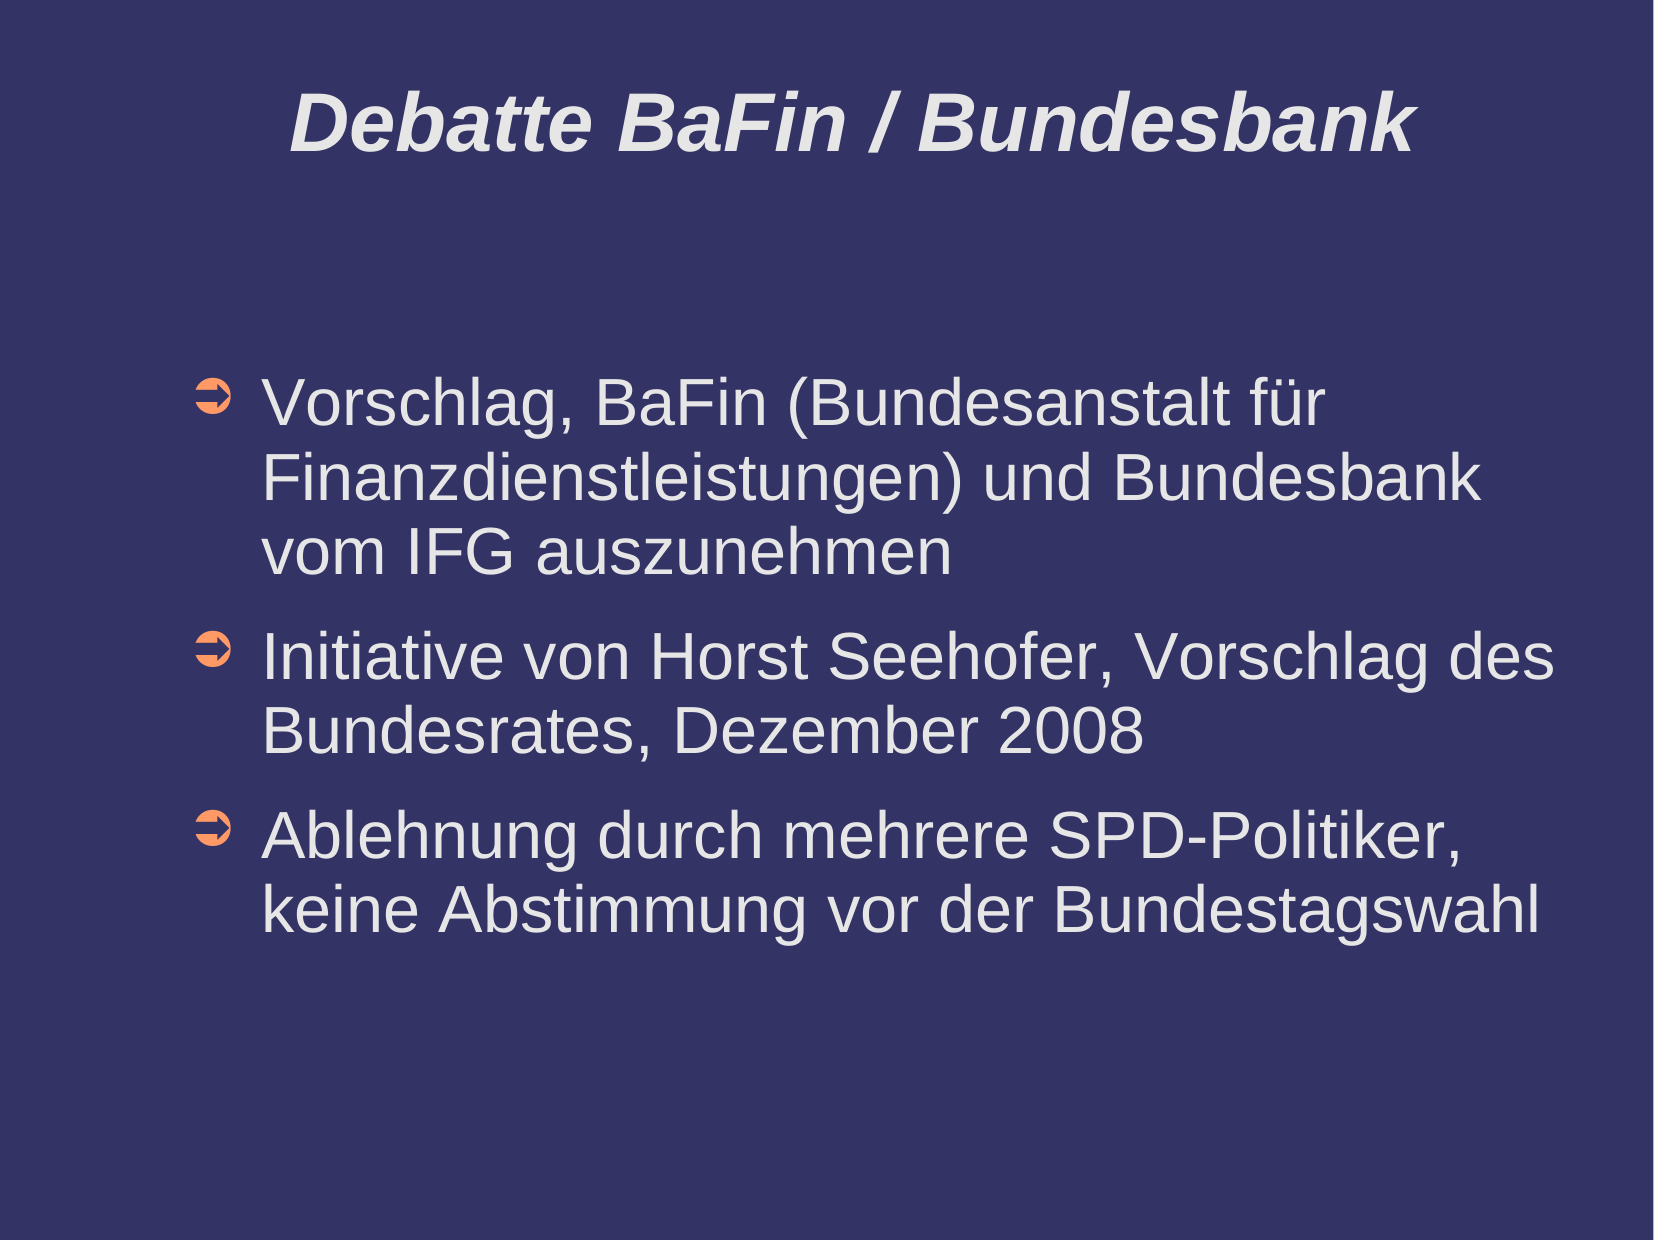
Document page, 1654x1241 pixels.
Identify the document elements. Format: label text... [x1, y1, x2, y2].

title Debatte BaFin / Bundesbank [117, 19, 1530, 227]
list Vorschlag, BaFin (Bundesanstalt für Finanzdienstleistungen) und Bundesbank vom IFG auszunehmen Initiative von Horst Seehofer, Vorschlag des Bundesrates, Dezember 2008 Ablehnung durch mehrere SPD-Politiker, keine Abstimmung vor der Bundestagswahl [178, 364, 1570, 1147]
